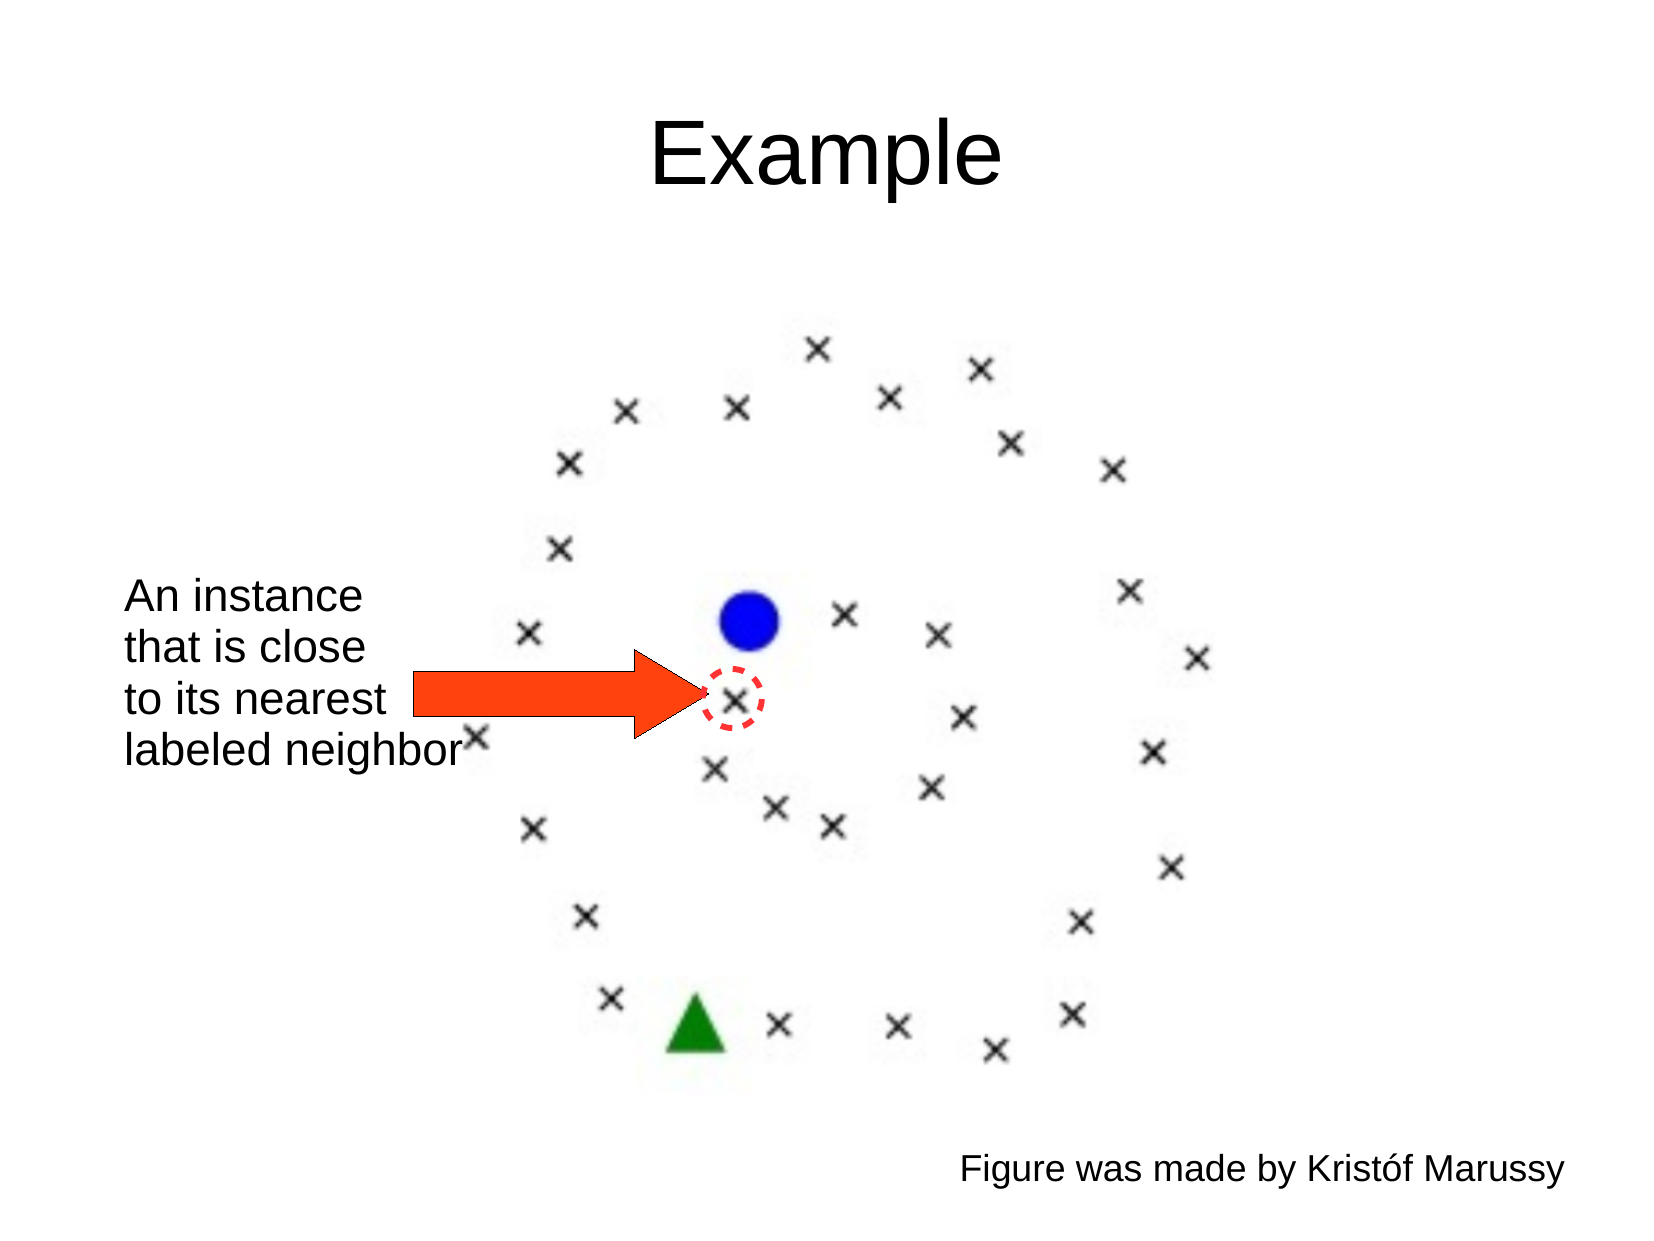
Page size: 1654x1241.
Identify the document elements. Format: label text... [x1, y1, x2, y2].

text_box Figure was made by Kristóf Marussy [944, 1139, 1579, 1197]
picture [383, 289, 1290, 1120]
text_box An instance that is close to its nearest labeled neighbor [109, 562, 479, 833]
title Example [82, 49, 1571, 257]
text_box [479, 649, 701, 739]
